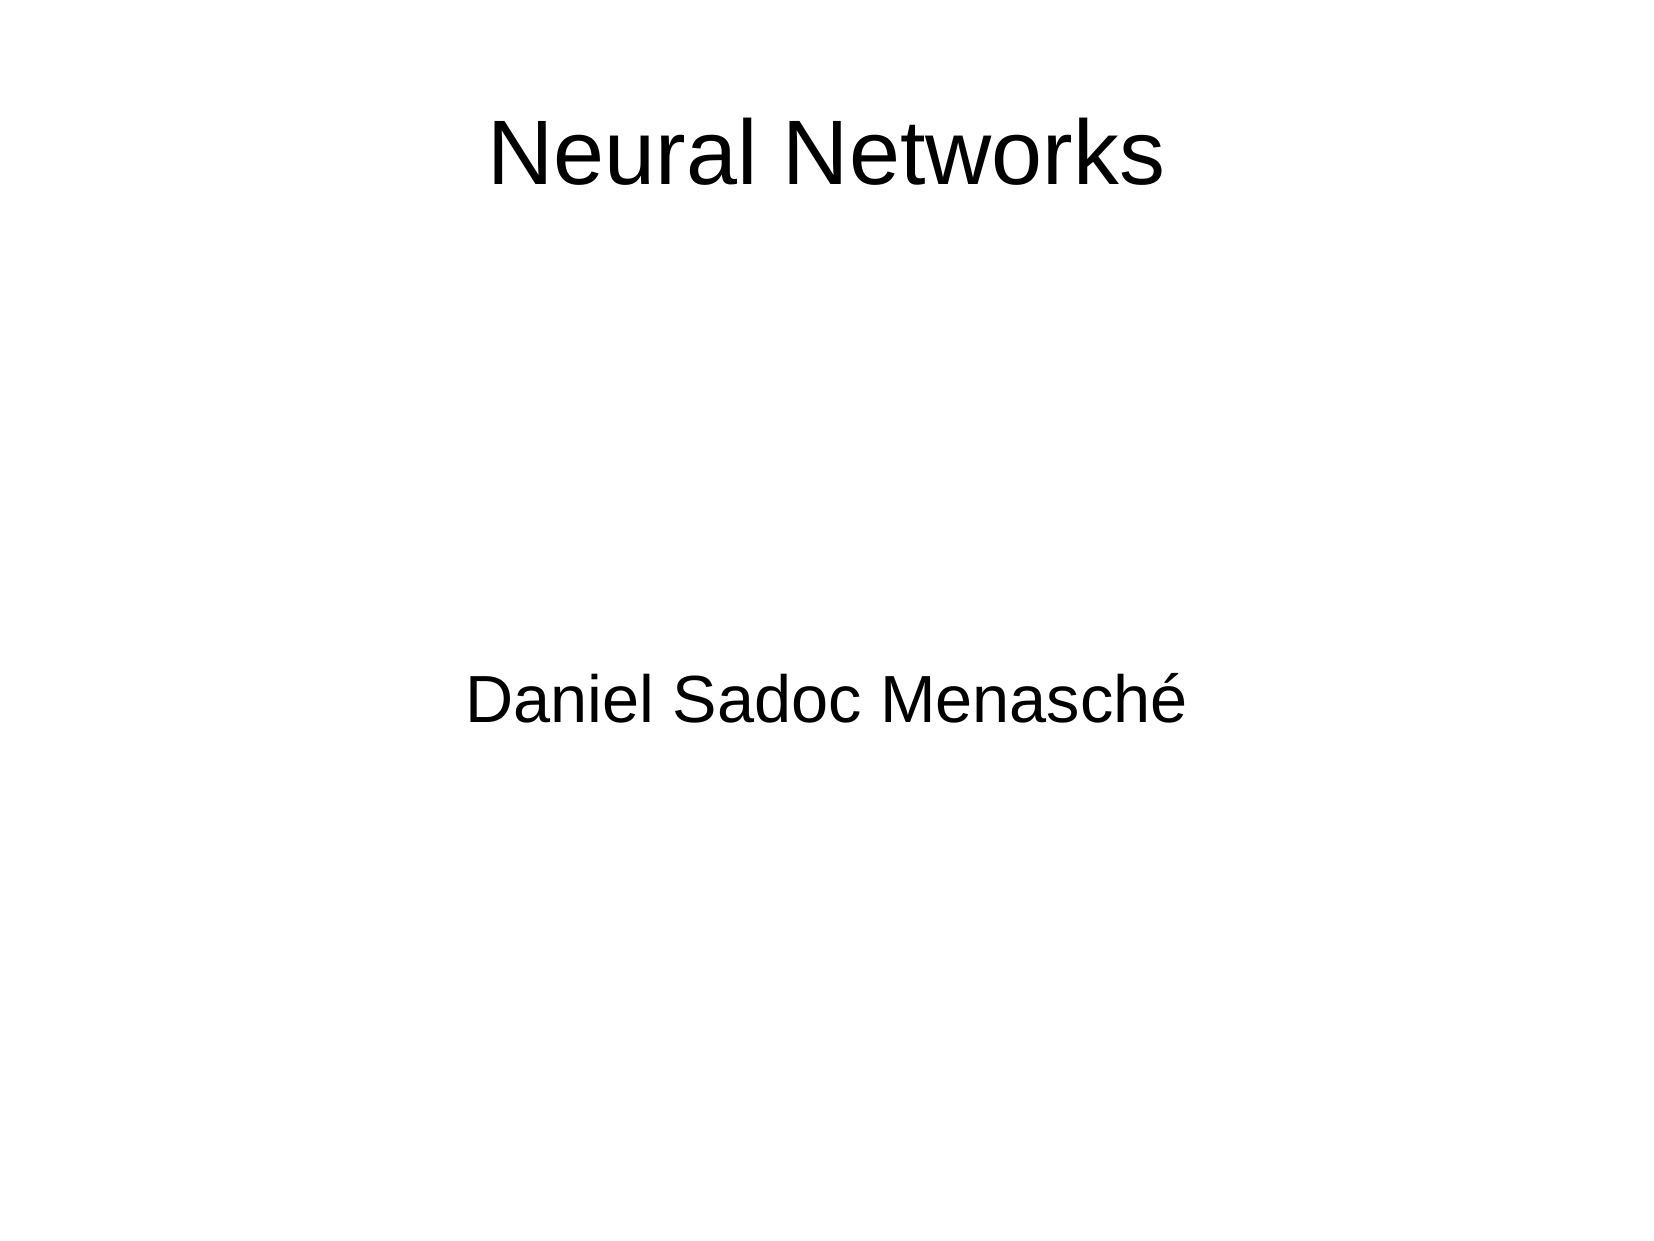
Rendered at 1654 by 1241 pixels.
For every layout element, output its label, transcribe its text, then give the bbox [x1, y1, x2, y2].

subtitle Daniel Sadoc Menasché [82, 290, 1571, 1109]
title Neural Networks [82, 49, 1571, 257]
